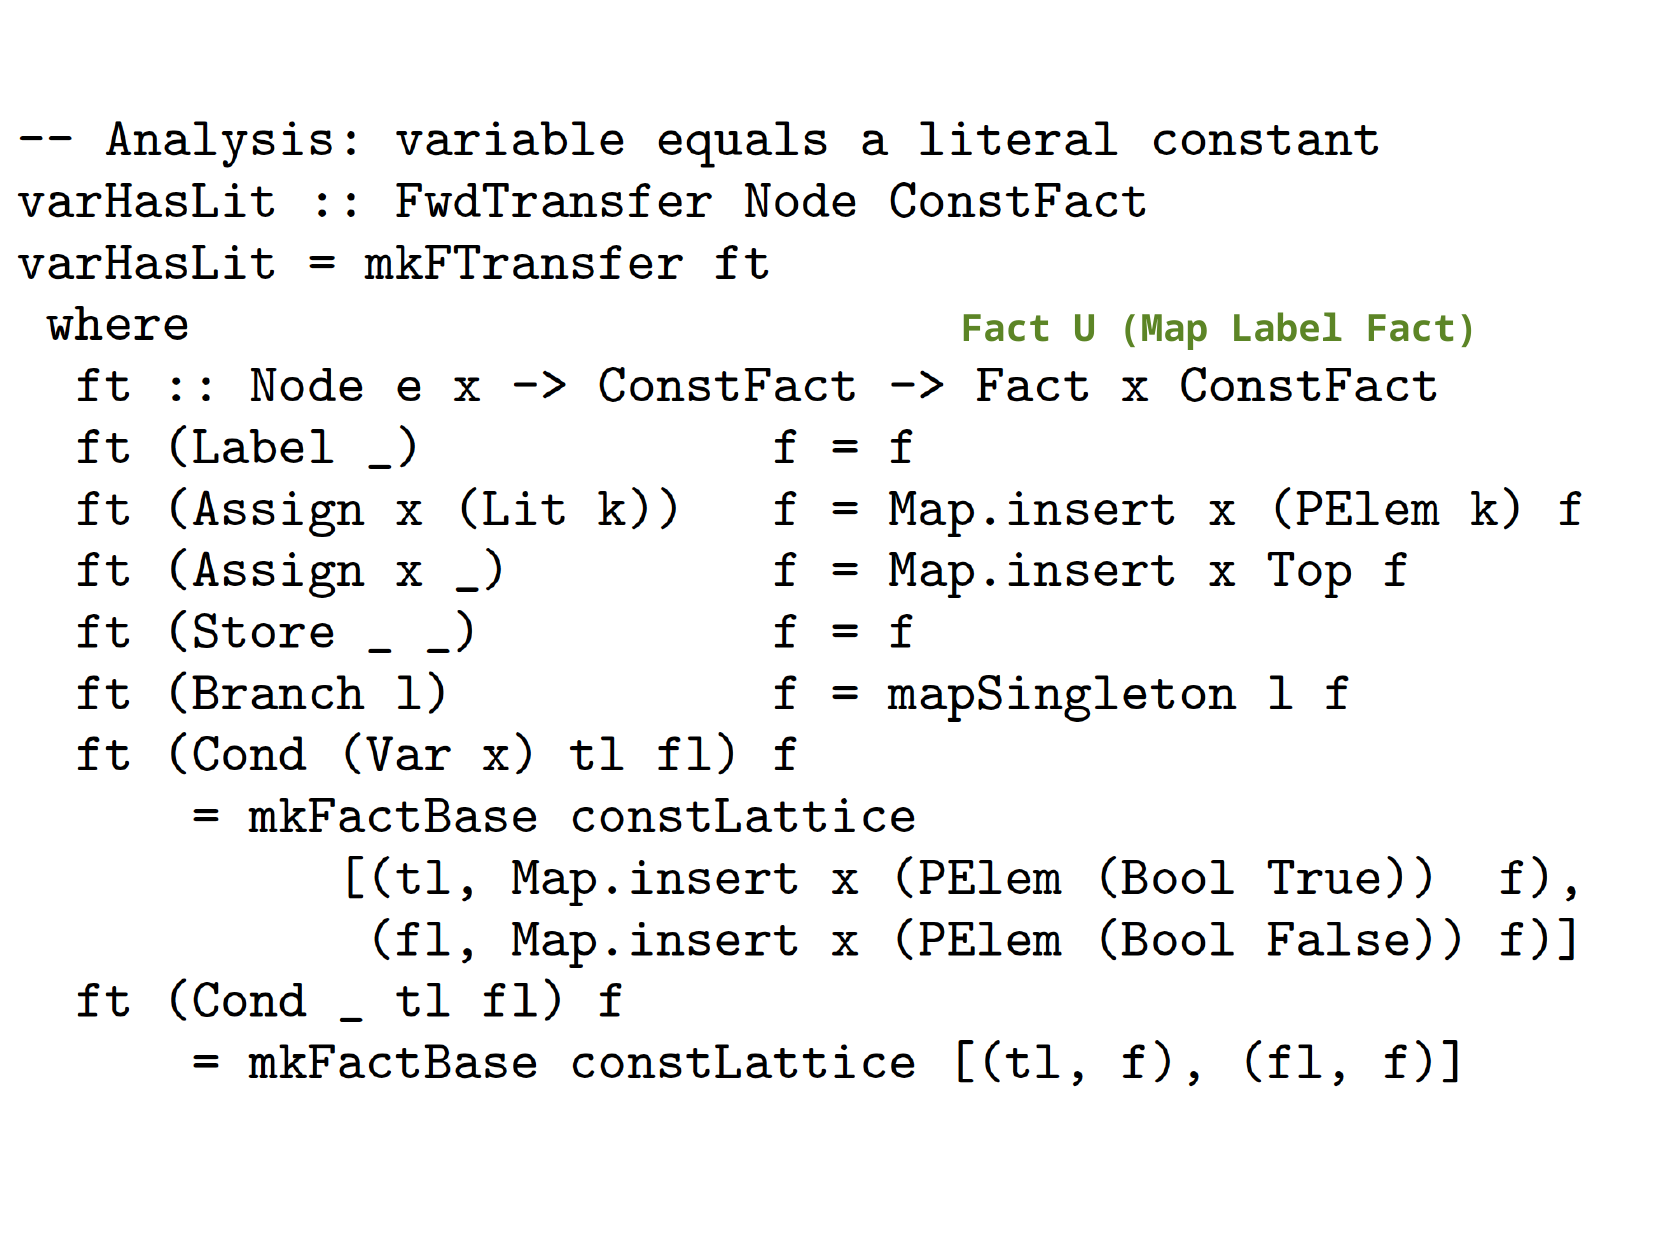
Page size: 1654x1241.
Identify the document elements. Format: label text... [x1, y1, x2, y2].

text_box Fact U (Map Label Fact) [943, 291, 1497, 360]
picture [0, 112, 1654, 1128]
